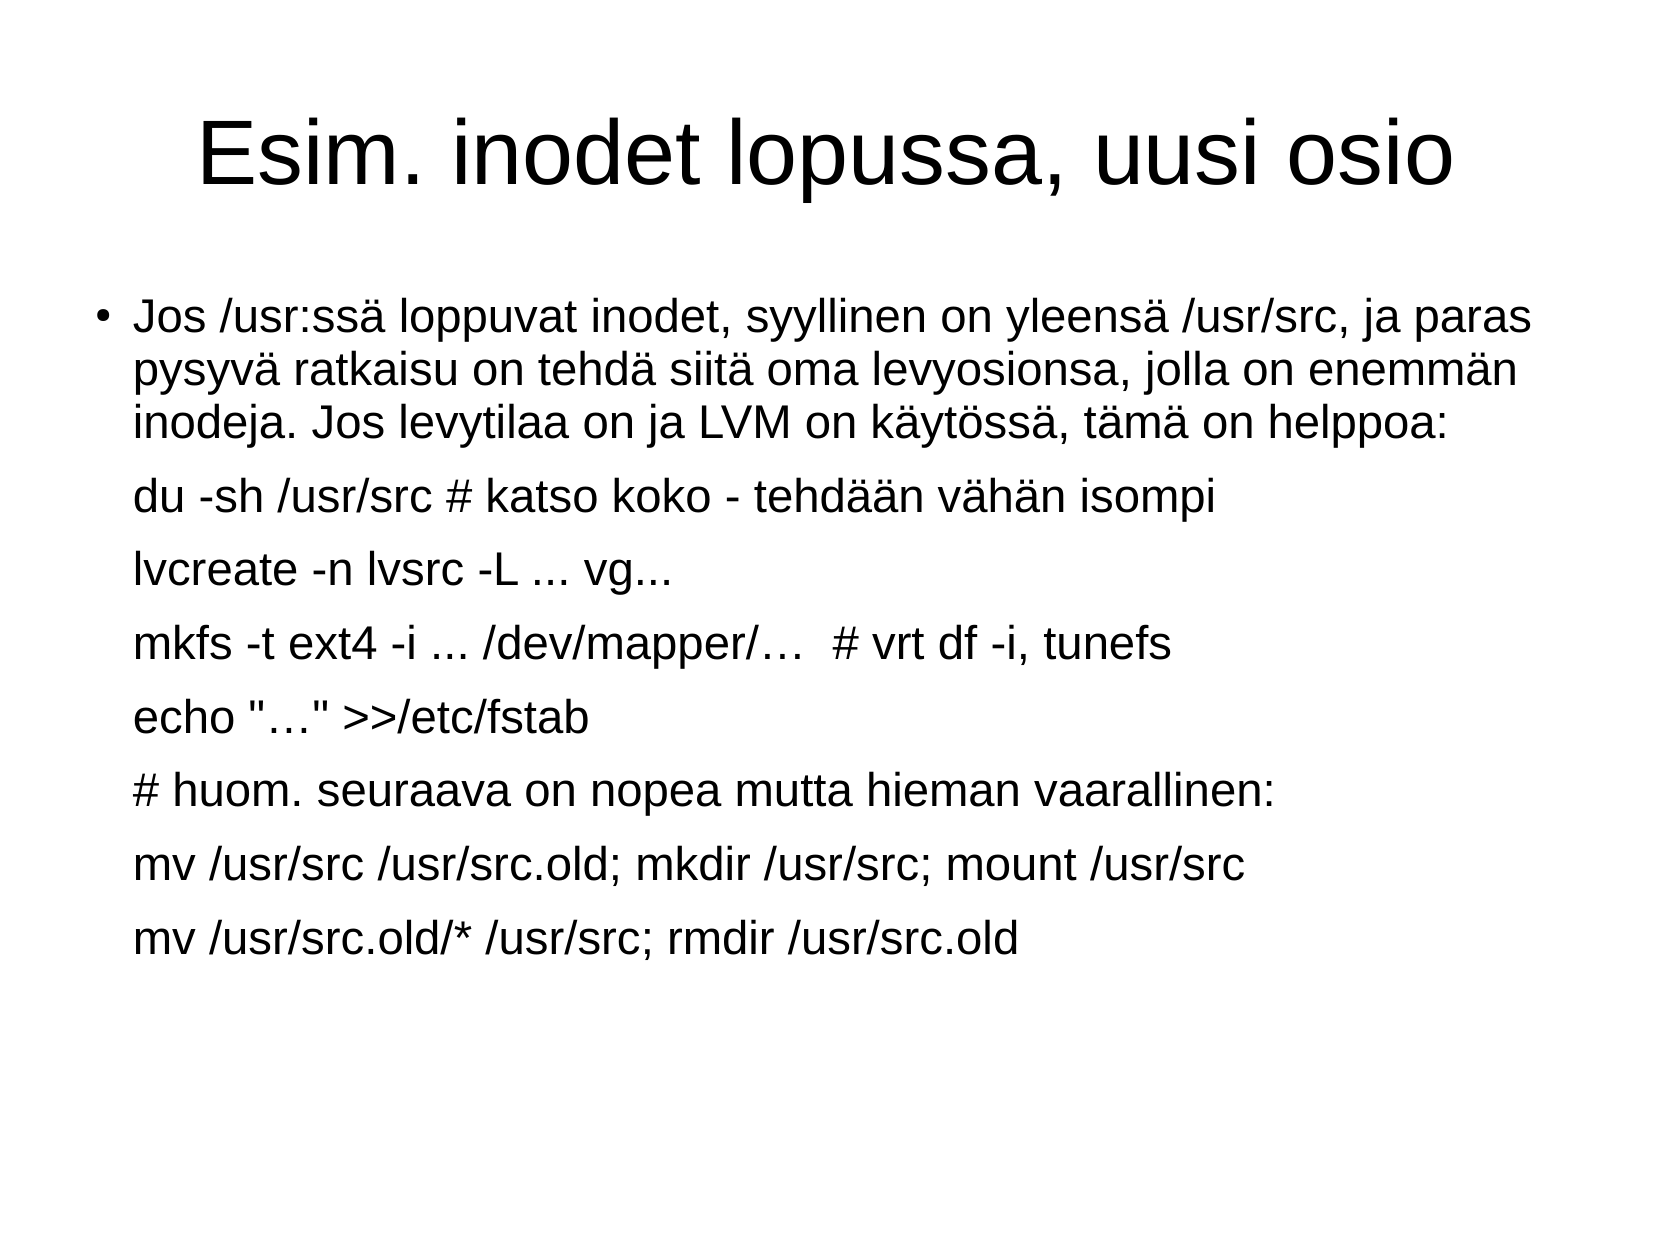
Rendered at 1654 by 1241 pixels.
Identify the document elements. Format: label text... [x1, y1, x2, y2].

list Jos /usr:ssä loppuvat inodet, syyllinen on yleensä /usr/src, ja paras pysyvä ratkaisu on tehdä siitä oma levyosionsa, jolla on enemmän inodeja. Jos levytilaa on ja LVM on käytössä, tämä on helppoa: du -sh /usr/src # katso koko - tehdään vähän isompi lvcreate -n lvsrc -L ... vg... mkfs -t ext4 -i ... /dev/mapper/… # vrt df -i, tunefs echo "…" >>/etc/fstab # huom. seuraava on nopea mutta hieman vaarallinen: mv /usr/src /usr/src.old; mkdir /usr/src; mount /usr/src mv /usr/src.old/* /usr/src; rmdir /usr/src.old [82, 290, 1571, 1010]
title Esim. inodet lopussa, uusi osio [82, 49, 1571, 257]
